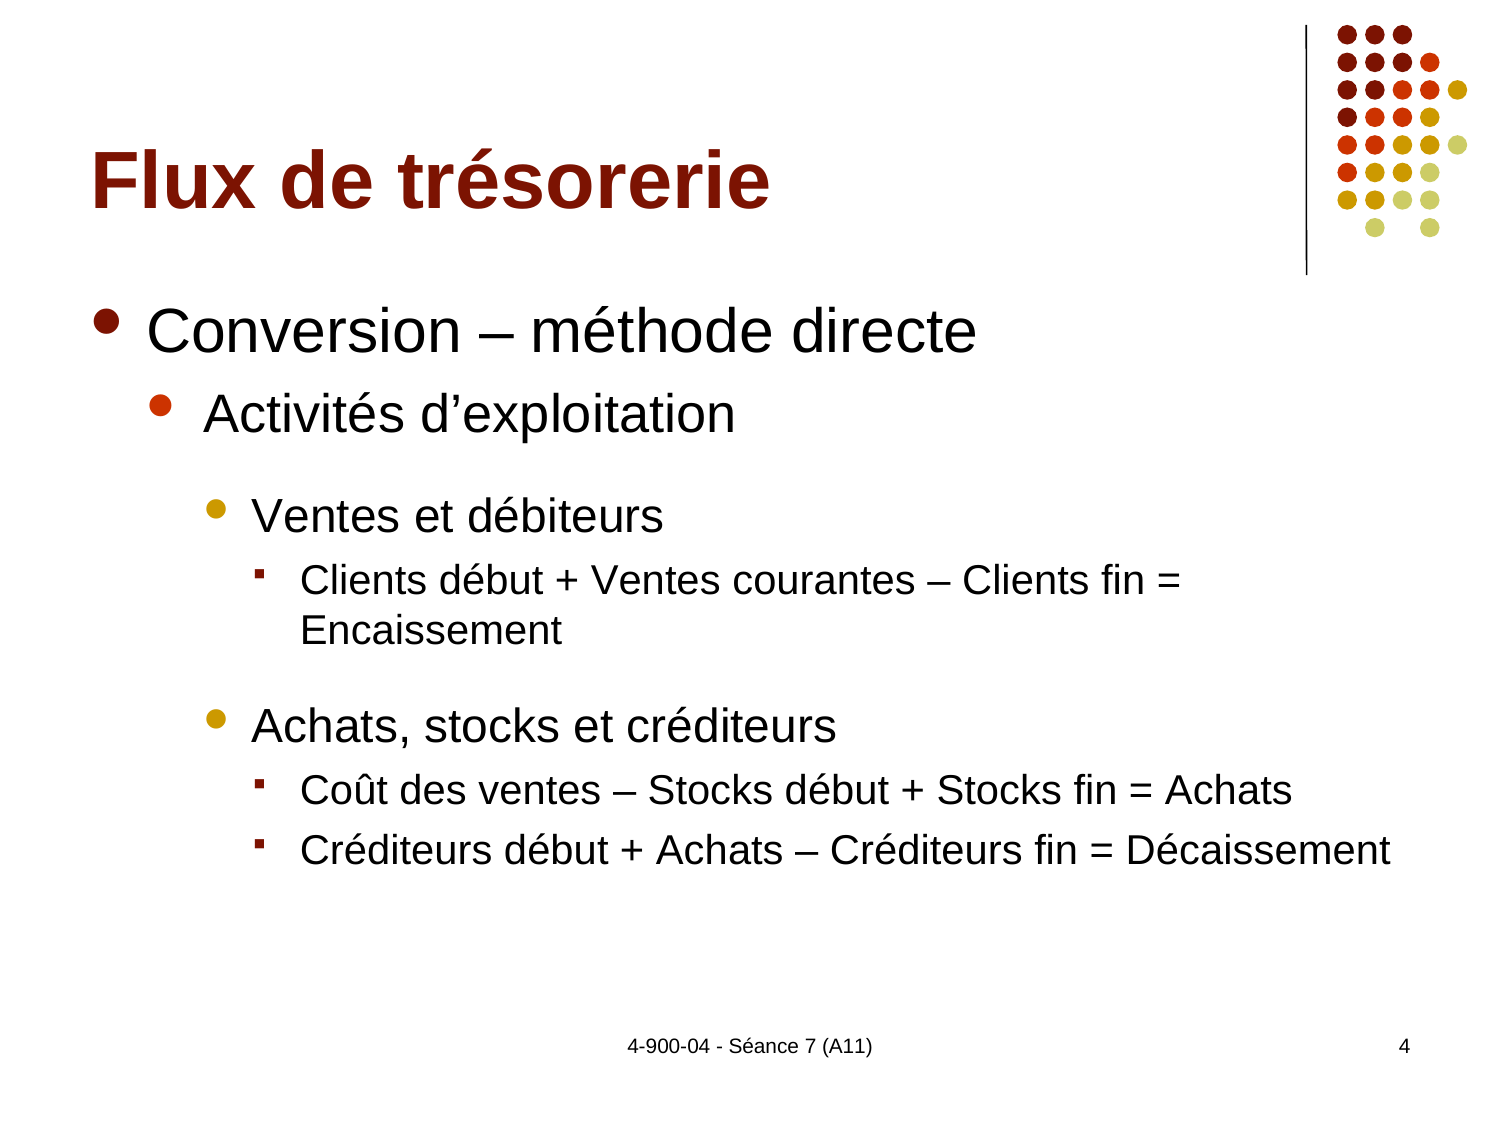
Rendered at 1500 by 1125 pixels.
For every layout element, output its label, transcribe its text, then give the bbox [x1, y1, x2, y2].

text_box 4-900-04 - Séance 7 (A11) [512, 1035, 988, 1101]
text_box Conversion – méthode directe Activités d’exploitation Ventes et débiteurs Clients début + Ventes courantes – Clients fin = Encaissement Achats, stocks et créditeurs Coût des ventes – Stocks début + Stocks fin = Achats Créditeurs début + Achats – Créditeurs fin = Décaissement [75, 282, 1426, 1035]
text_box Flux de trésorerie [74, 20, 1313, 233]
text_box <numéro> [1074, 1035, 1426, 1101]
